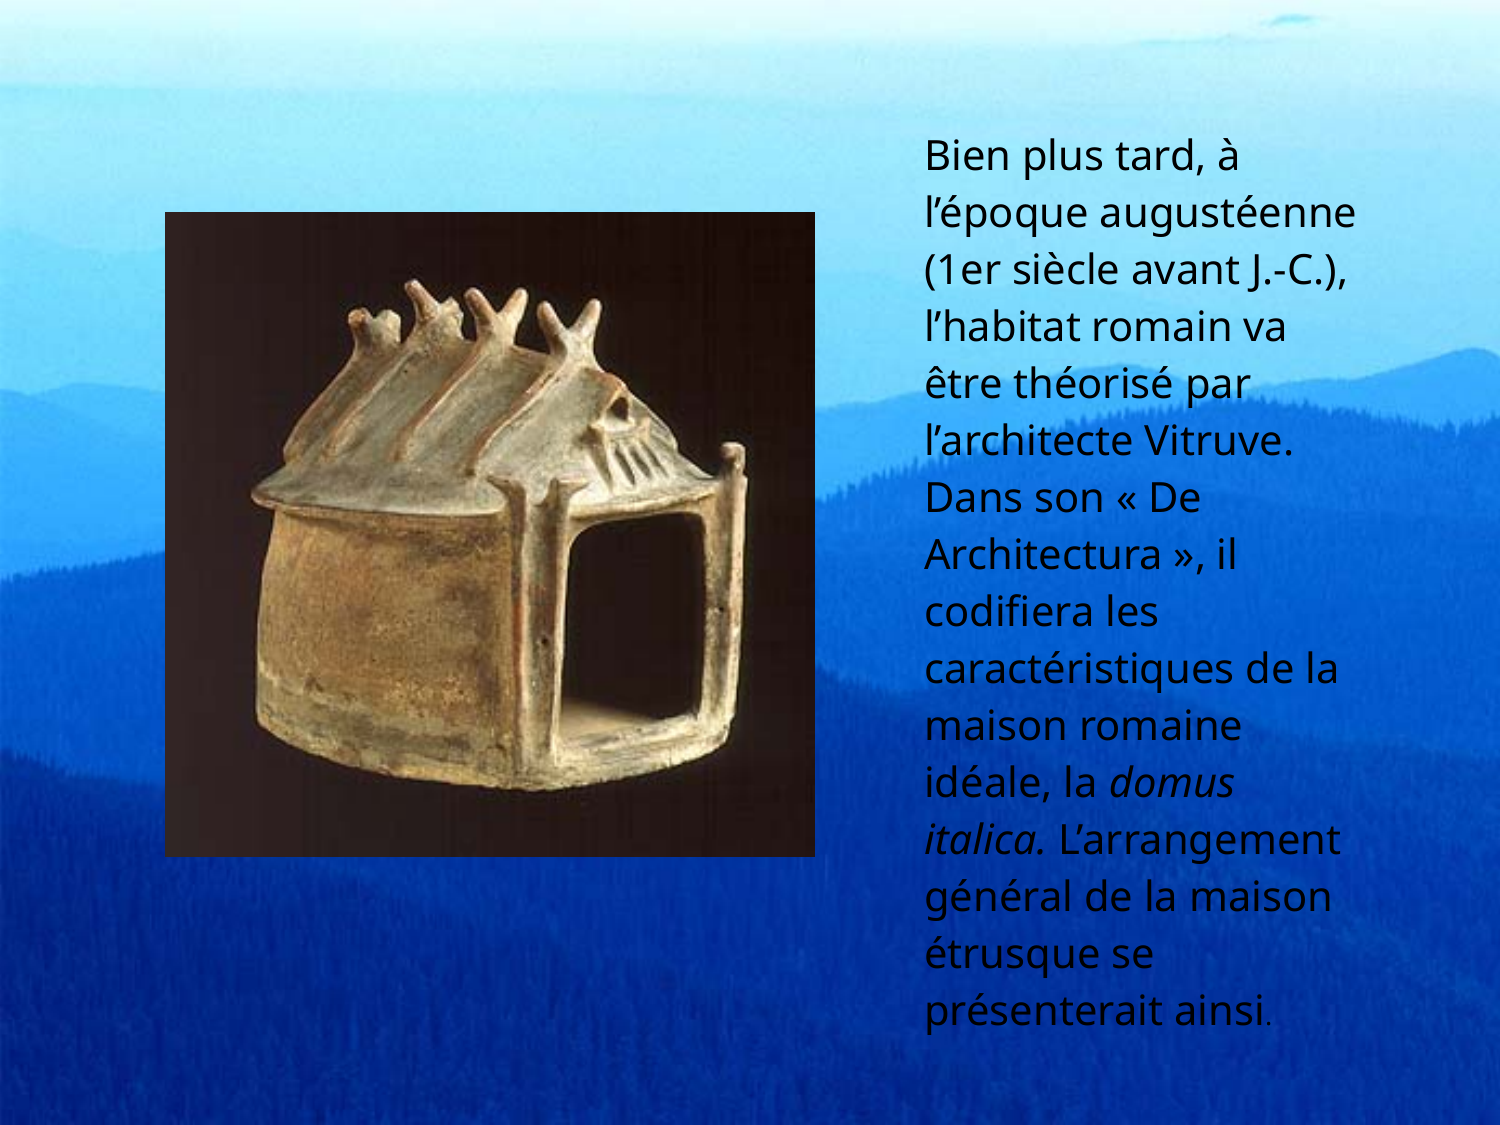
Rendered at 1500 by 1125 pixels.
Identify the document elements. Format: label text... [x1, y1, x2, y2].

text_box Bien plus tard, à l’époque augustéenne (1er siècle avant J.-C.), l’habitat romain va être théorisé par l’architecte Vitruve. Dans son « De Architectura », il codifiera les caractéristiques de la maison romaine idéale, la domus italica. L’arrangement général de la maison étrusque se présenterait ainsi. [909, 118, 1382, 868]
picture [0, 0, 1500, 1125]
